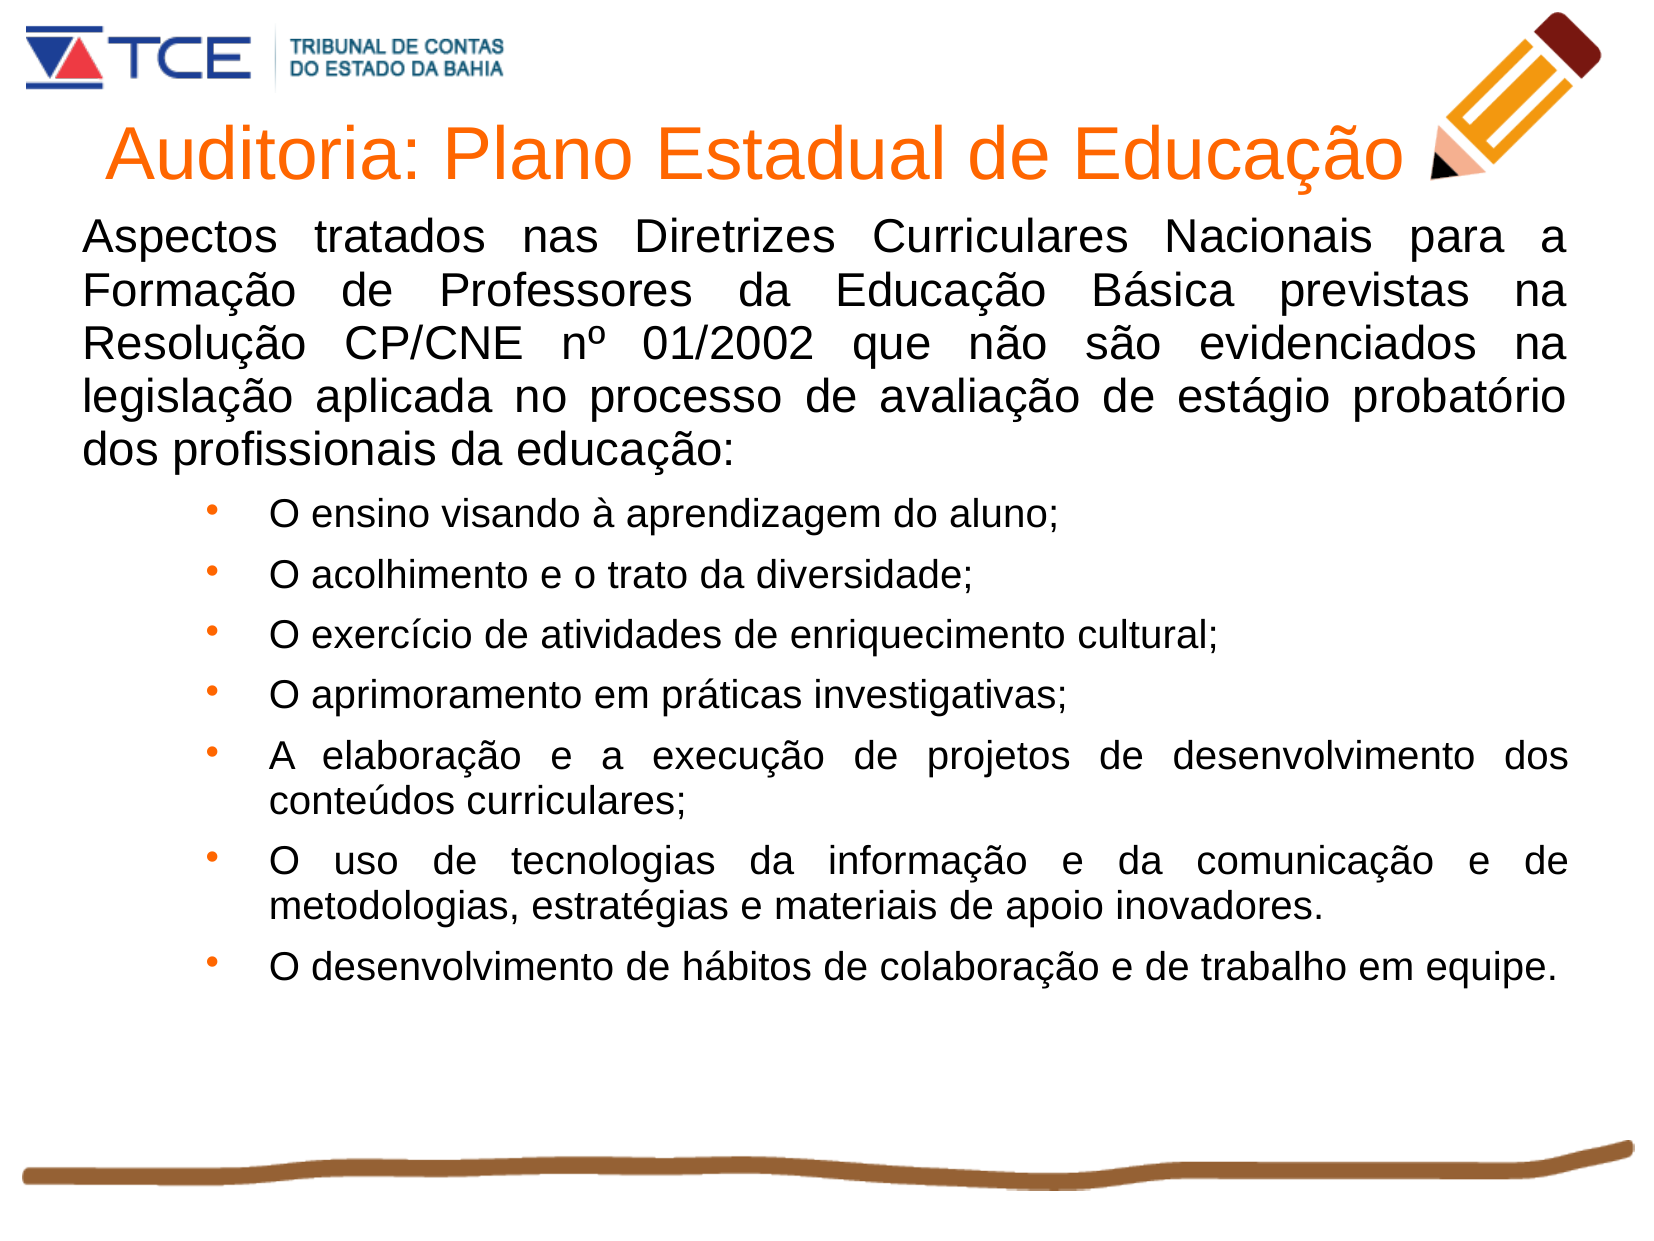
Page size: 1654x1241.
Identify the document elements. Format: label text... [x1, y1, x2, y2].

picture [1430, 12, 1602, 181]
picture [22, 1140, 1635, 1191]
title Auditoria: Plano Estadual de Educação [82, 90, 1429, 206]
list Aspectos tratados nas Diretrizes Curriculares Nacionais para a Formação de Professores da Educação Básica previstas na Resolução CP/CNE nº 01/2002 que não são evidenciados na legislação aplicada no processo de avaliação de estágio probatório dos profissionais da educação: O ensino visando à aprendizagem do aluno; O acolhimento e o trato da diversidade; O exercício de atividades de enriquecimento cultural; O aprimoramento em práticas investigativas; A elaboração e a execução de projetos de desenvolvimento dos conteúdos curriculares; O uso de tecnologias da informação e da comunicação e de metodologias, estratégias e materiais de apoio inovadores. O desenvolvimento de hábitos de colaboração e de trabalho em equipe. [82, 206, 1571, 1038]
picture [26, 23, 508, 93]
